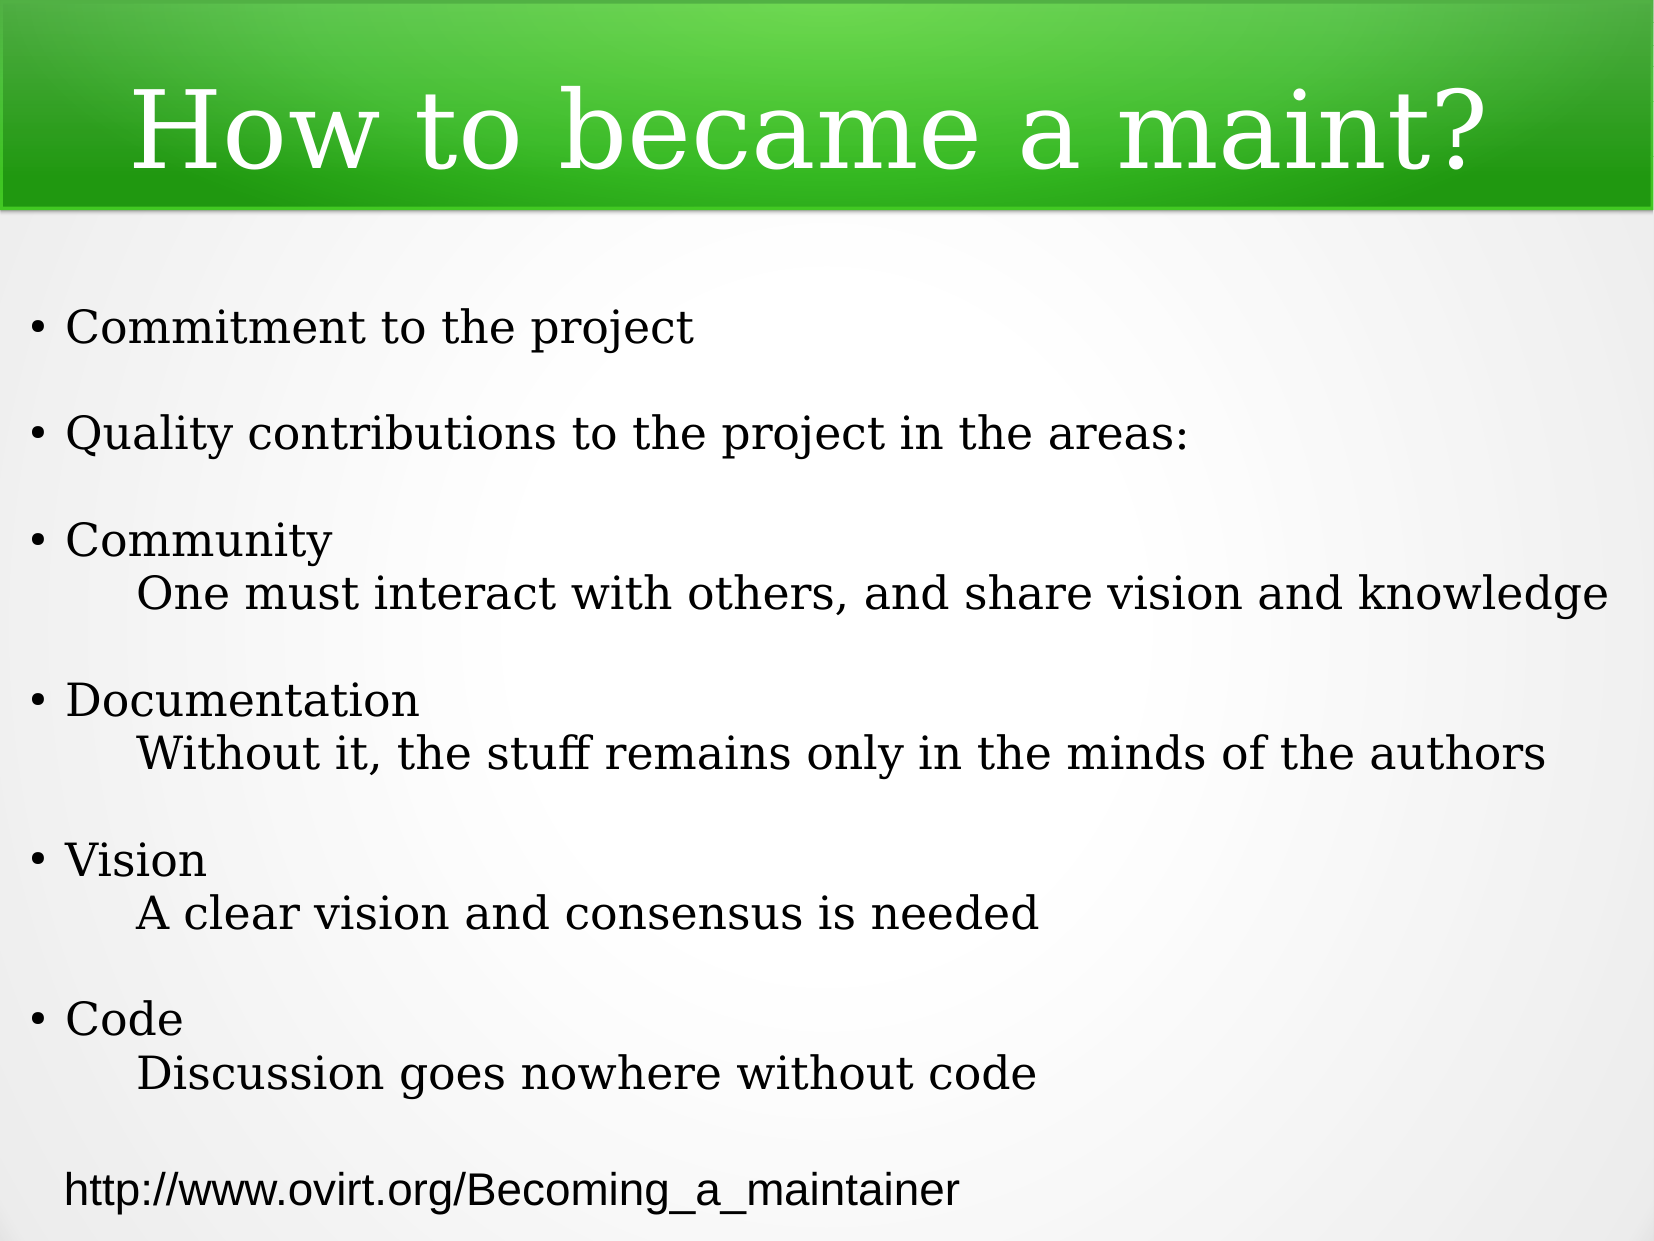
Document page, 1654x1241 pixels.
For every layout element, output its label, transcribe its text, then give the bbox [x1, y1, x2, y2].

text_box http://www.ovirt.org/Becoming_a_maintainer [49, 1156, 976, 1223]
text_box Commitment to the project Quality contributions to the project in the areas: Community One must interact with others, and share vision and knowledge Documentation Without it, the stuff remains only in the minds of the authors Vision A clear vision and consensus is needed Code Discussion goes nowhere without code [15, 293, 1626, 1241]
title How to became a maint? [82, 37, 1571, 226]
